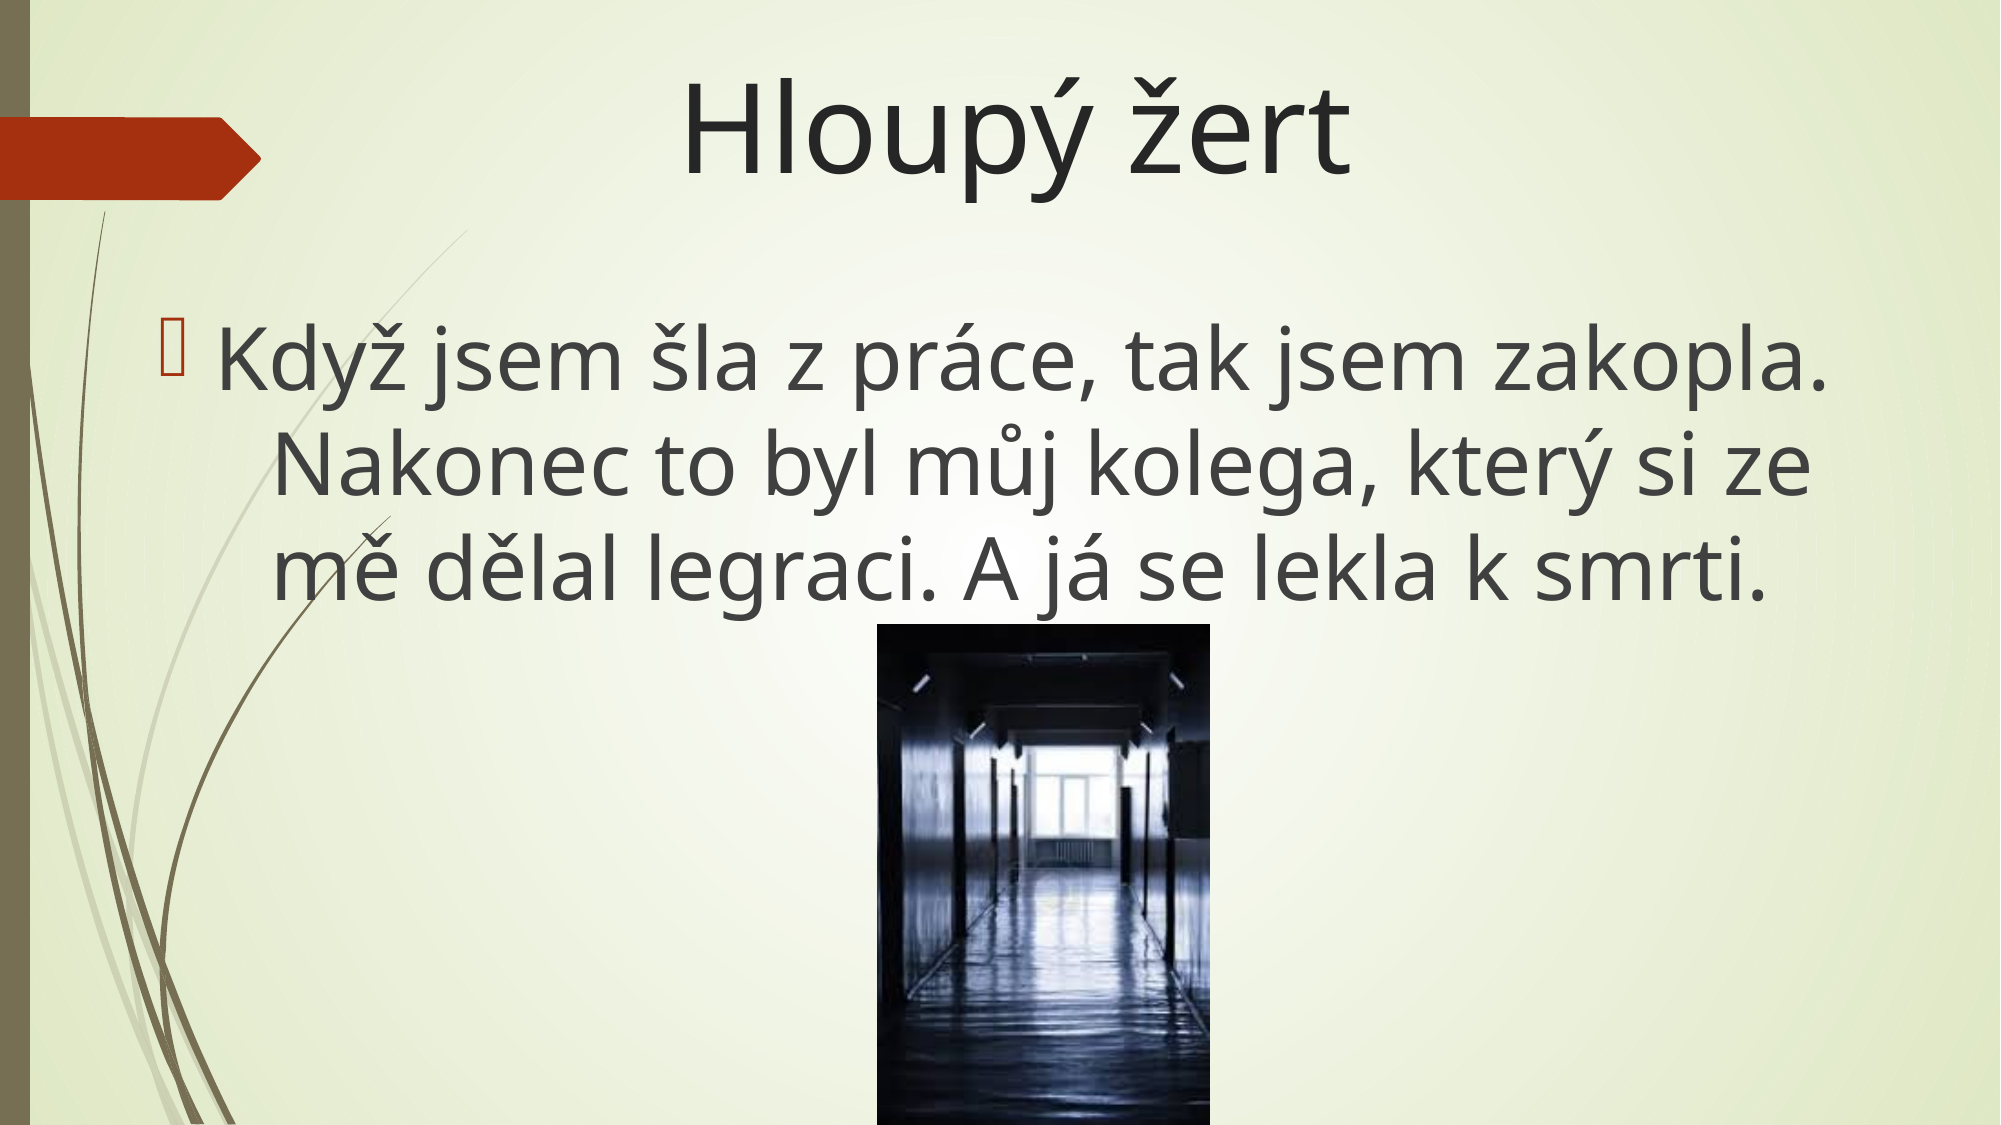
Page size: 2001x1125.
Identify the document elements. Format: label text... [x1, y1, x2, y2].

picture [877, 624, 1210, 1125]
title Hloupý žert [143, 41, 1888, 247]
list Když jsem šla z práce, tak jsem zakopla. Nakonec to byl můj kolega, který si ze mě dělal legraci. A já se lekla k smrti. [143, 295, 1888, 1084]
